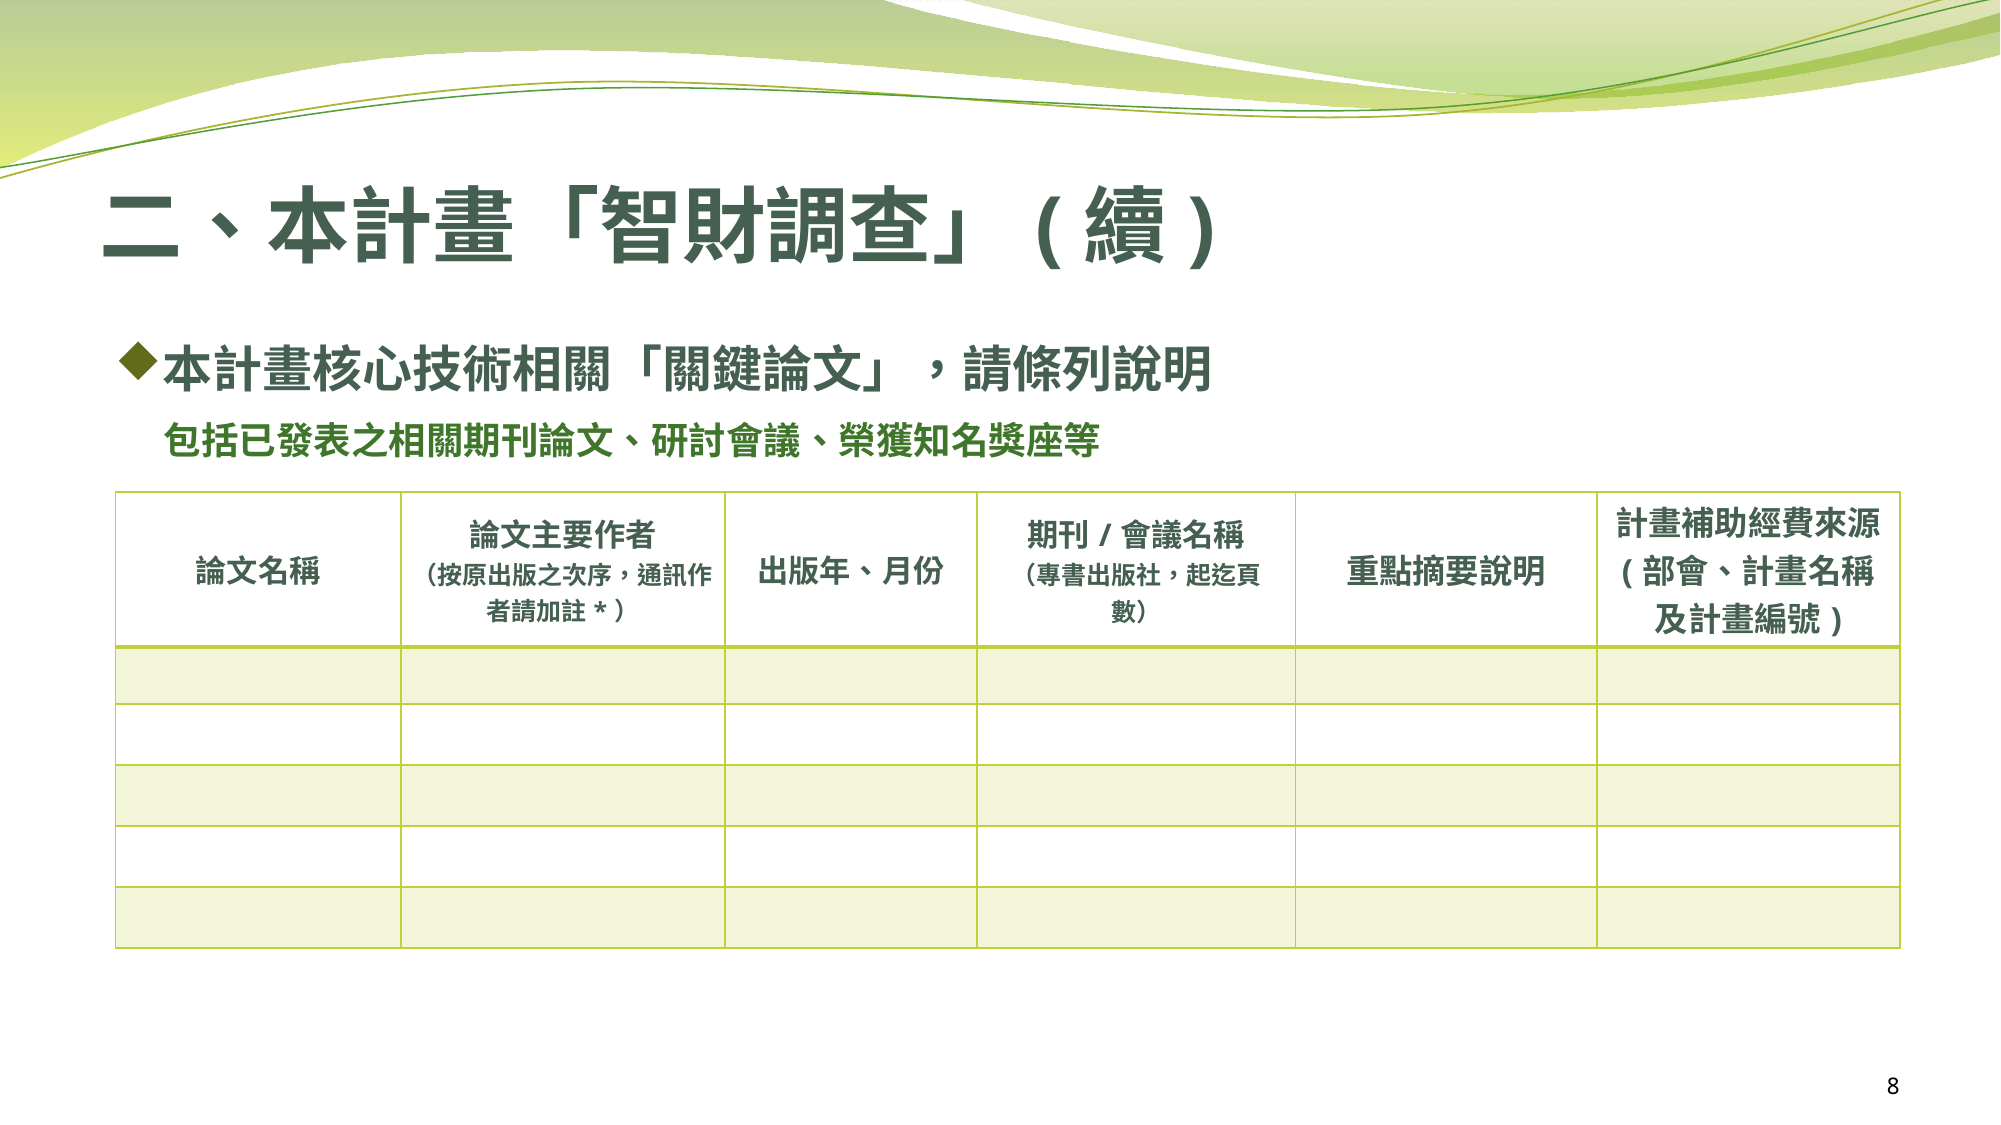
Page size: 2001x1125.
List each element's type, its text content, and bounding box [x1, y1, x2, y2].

table_cell [978, 888, 1295, 947]
table_cell [402, 888, 724, 947]
table_cell [116, 649, 400, 703]
table_cell [726, 705, 976, 764]
table_cell [726, 649, 976, 703]
table_header 出版年、月份 [726, 493, 976, 645]
table_cell [116, 827, 400, 886]
table_cell [978, 827, 1295, 886]
table_cell [1598, 705, 1899, 764]
table_cell [402, 649, 724, 703]
table_cell [116, 888, 400, 947]
table_header 計畫補助經費來源 (部會、計畫名稱及計畫編號) [1598, 493, 1899, 645]
table_cell [726, 827, 976, 886]
table_cell [978, 705, 1295, 764]
table_cell [402, 705, 724, 764]
table_cell [978, 766, 1295, 825]
table_cell [1296, 649, 1596, 703]
table_header 重點摘要說明 [1296, 493, 1596, 645]
table_cell [1598, 888, 1899, 947]
list 本計畫核心技術相關「關鍵論文」，請條列說明 [99, 300, 1935, 413]
table_cell [402, 827, 724, 886]
title 二、本計畫「智財調查」(續) [99, 85, 1900, 274]
table_cell [1296, 888, 1596, 947]
table_cell [1598, 649, 1899, 703]
table_header 論文名稱 [116, 493, 400, 645]
table_cell [1598, 766, 1899, 825]
table_cell [978, 649, 1295, 703]
table_cell [1598, 827, 1899, 886]
table_cell [116, 705, 400, 764]
table_cell [1296, 827, 1596, 886]
table_cell [726, 766, 976, 825]
table_header 期刊/會議名稱 （專書出版社，起迄頁數） [978, 493, 1295, 645]
table_cell [1296, 705, 1596, 764]
table_cell [726, 888, 976, 947]
slide_number <編號> [1733, 1042, 1900, 1103]
table_cell [116, 766, 400, 825]
text_box 包括已發表之相關期刊論文、研討會議、榮獲知名獎座等 [148, 387, 1886, 470]
table_cell [402, 766, 724, 825]
table_cell [1296, 766, 1596, 825]
table_header 論文主要作者 （按原出版之次序，通訊作者請加註*） [402, 493, 724, 645]
